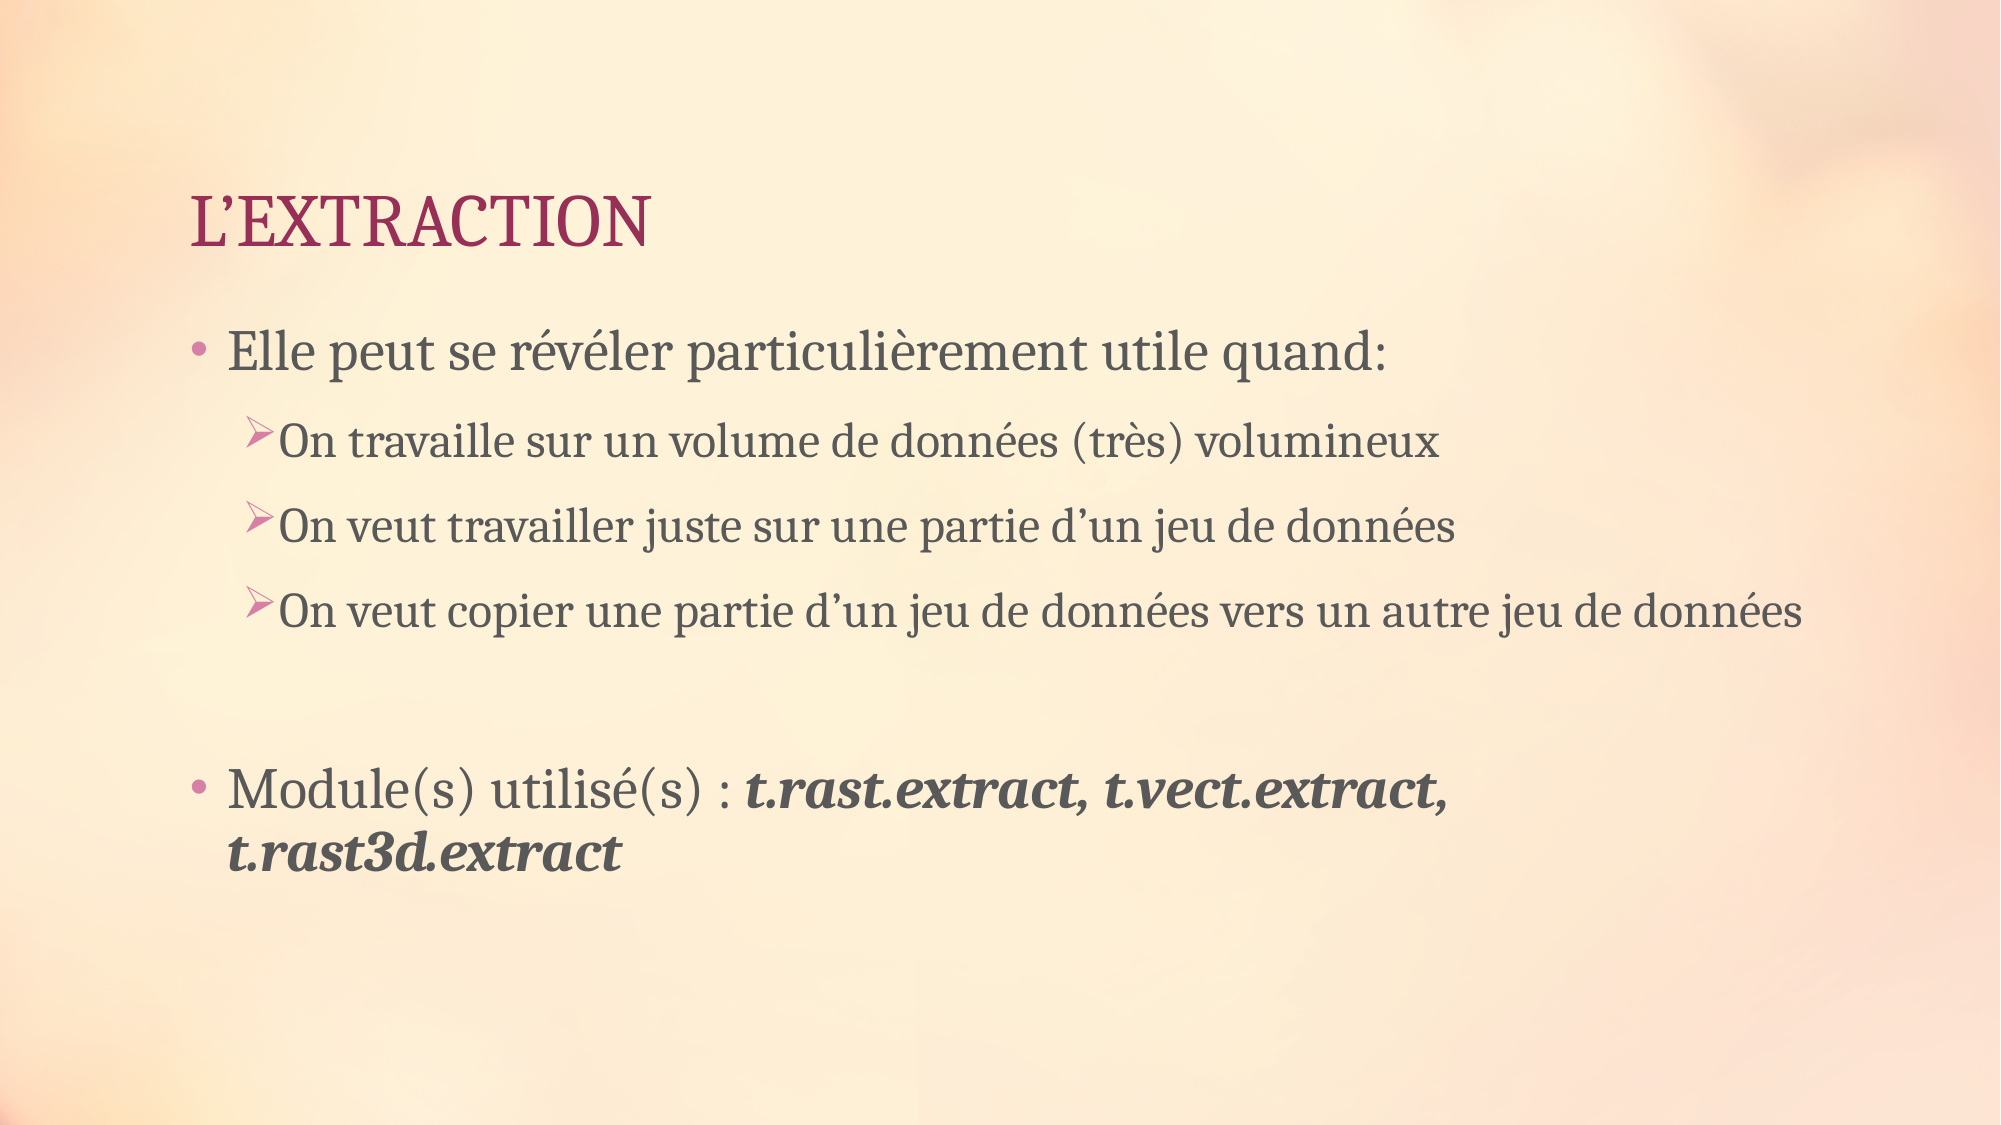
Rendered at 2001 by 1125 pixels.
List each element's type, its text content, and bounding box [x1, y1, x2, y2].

title L’EXTRACTION [174, 75, 1825, 271]
list Elle peut se révéler particulièrement utile quand: On travaille sur un volume de données (très) volumineux On veut travailler juste sur une partie d’un jeu de données On veut copier une partie d’un jeu de données vers un autre jeu de données Module(s) utilisé(s) : t.rast.extract, t.vect.extract, t.rast3d.extract [174, 312, 1825, 1013]
picture [0, 0, 2001, 1125]
